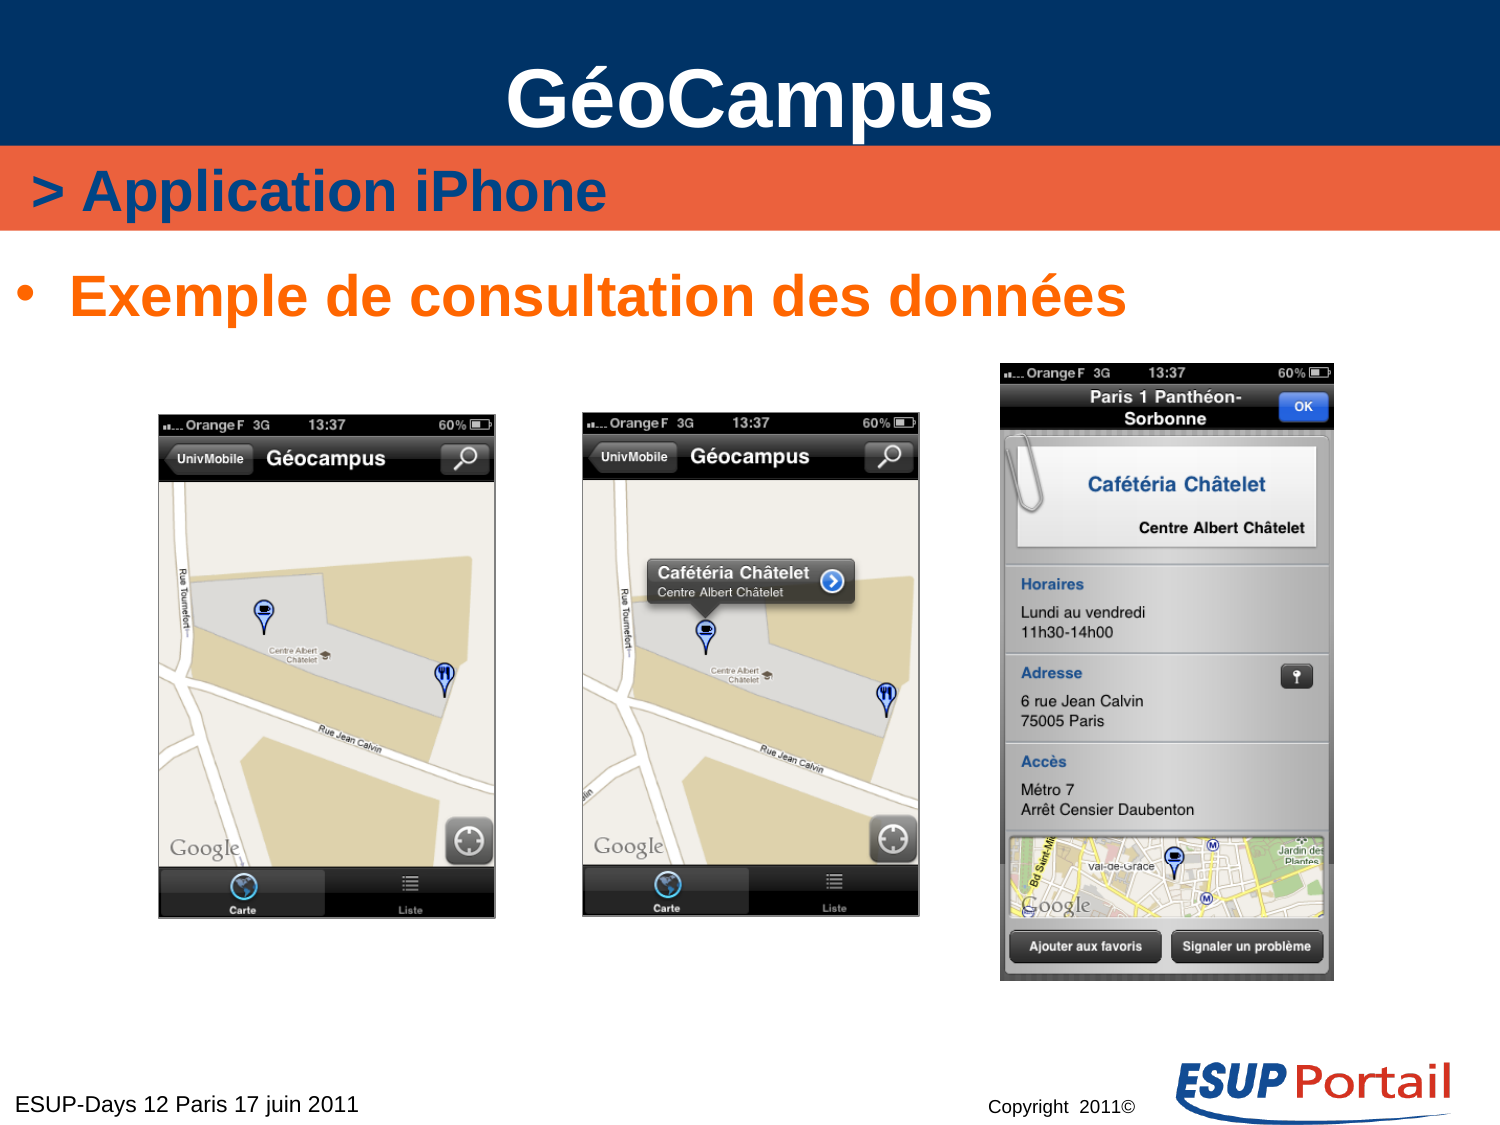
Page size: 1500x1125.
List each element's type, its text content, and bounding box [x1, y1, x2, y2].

text_box ESUP-Days 12 Paris 17 juin 2011 [0, 1074, 632, 1125]
picture [159, 415, 495, 918]
picture [583, 413, 919, 916]
text_box GéoCampus [0, 0, 1500, 145]
picture [1000, 363, 1334, 864]
text_box Exemple de consultation des données [0, 231, 1500, 1074]
text_box > Application iPhone [0, 145, 1500, 231]
picture [1175, 1074, 1451, 1125]
